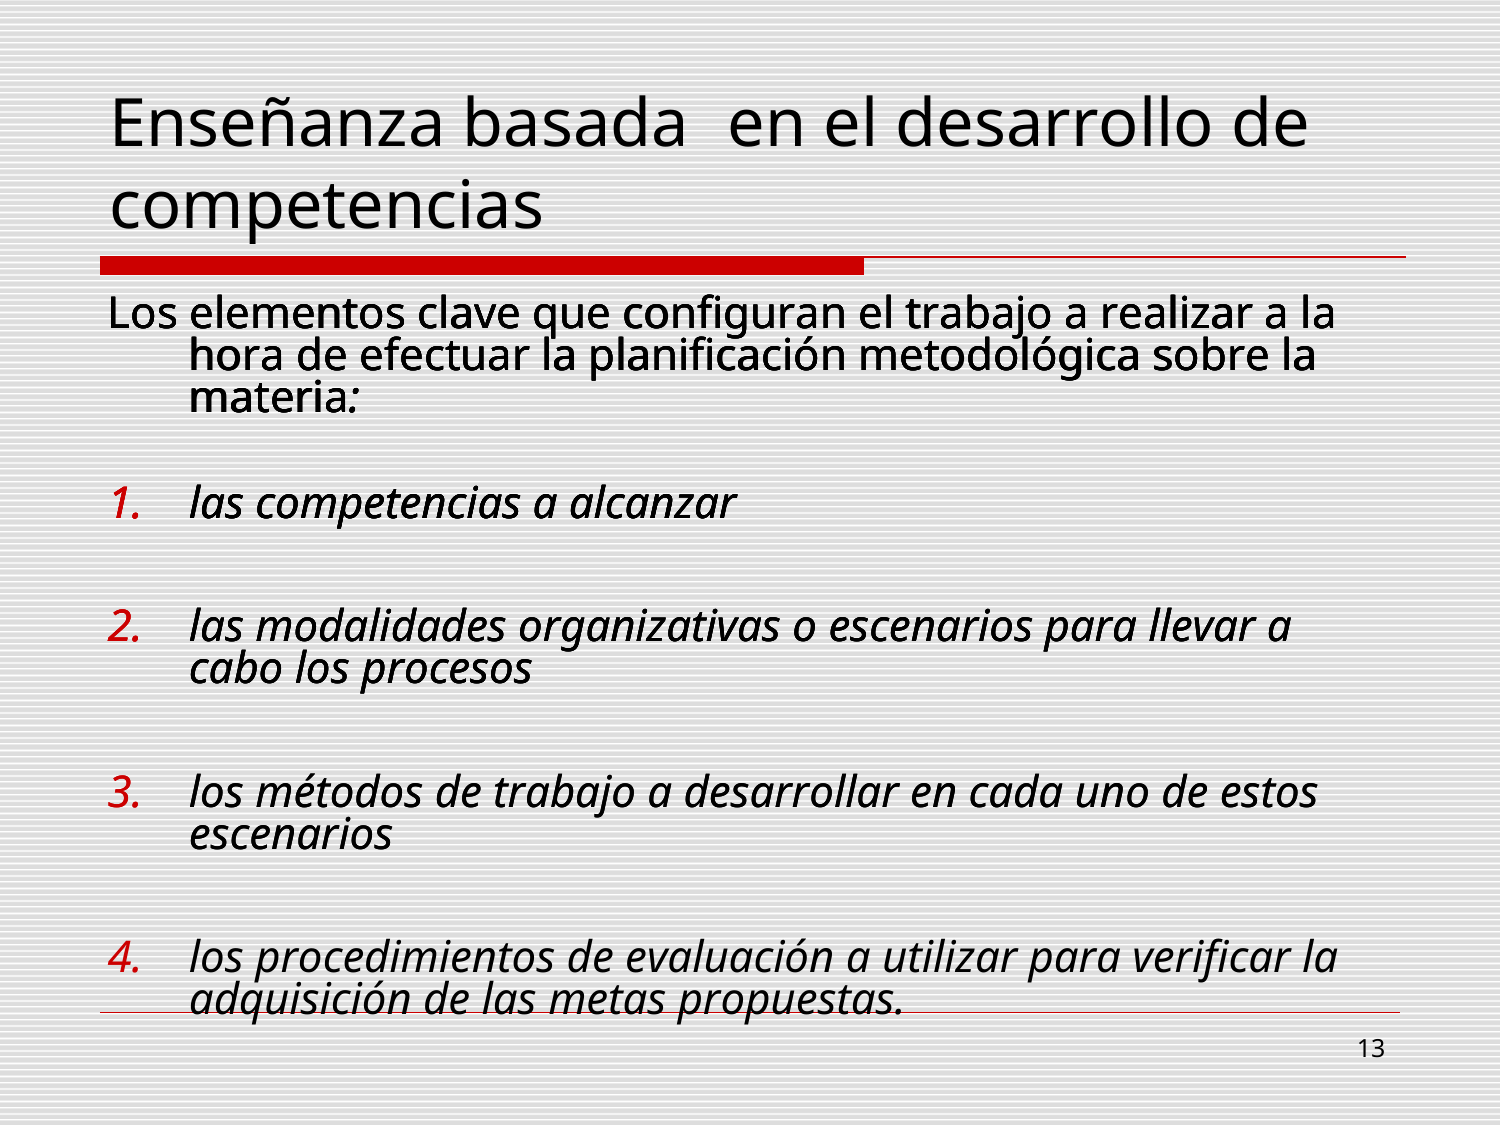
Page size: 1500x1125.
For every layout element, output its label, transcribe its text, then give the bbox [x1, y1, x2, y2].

title Enseñanza basada en el desarrollo de competencias [94, 49, 1407, 250]
picture [0, 0, 1500, 1125]
text_box Los elementos clave que configuran el trabajo a realizar a la hora de efectuar la planificación metodológica sobre la materia: las competencias a alcanzar las modalidades organizativas o escenarios para llevar a cabo los procesos los métodos de trabajo a desarrollar en cada uno de estos escenarios los procedimientos de evaluación a utilizar para verificar la adquisición de las metas propuestas. [92, 287, 1406, 988]
text_box <número> [1074, 1024, 1401, 1103]
